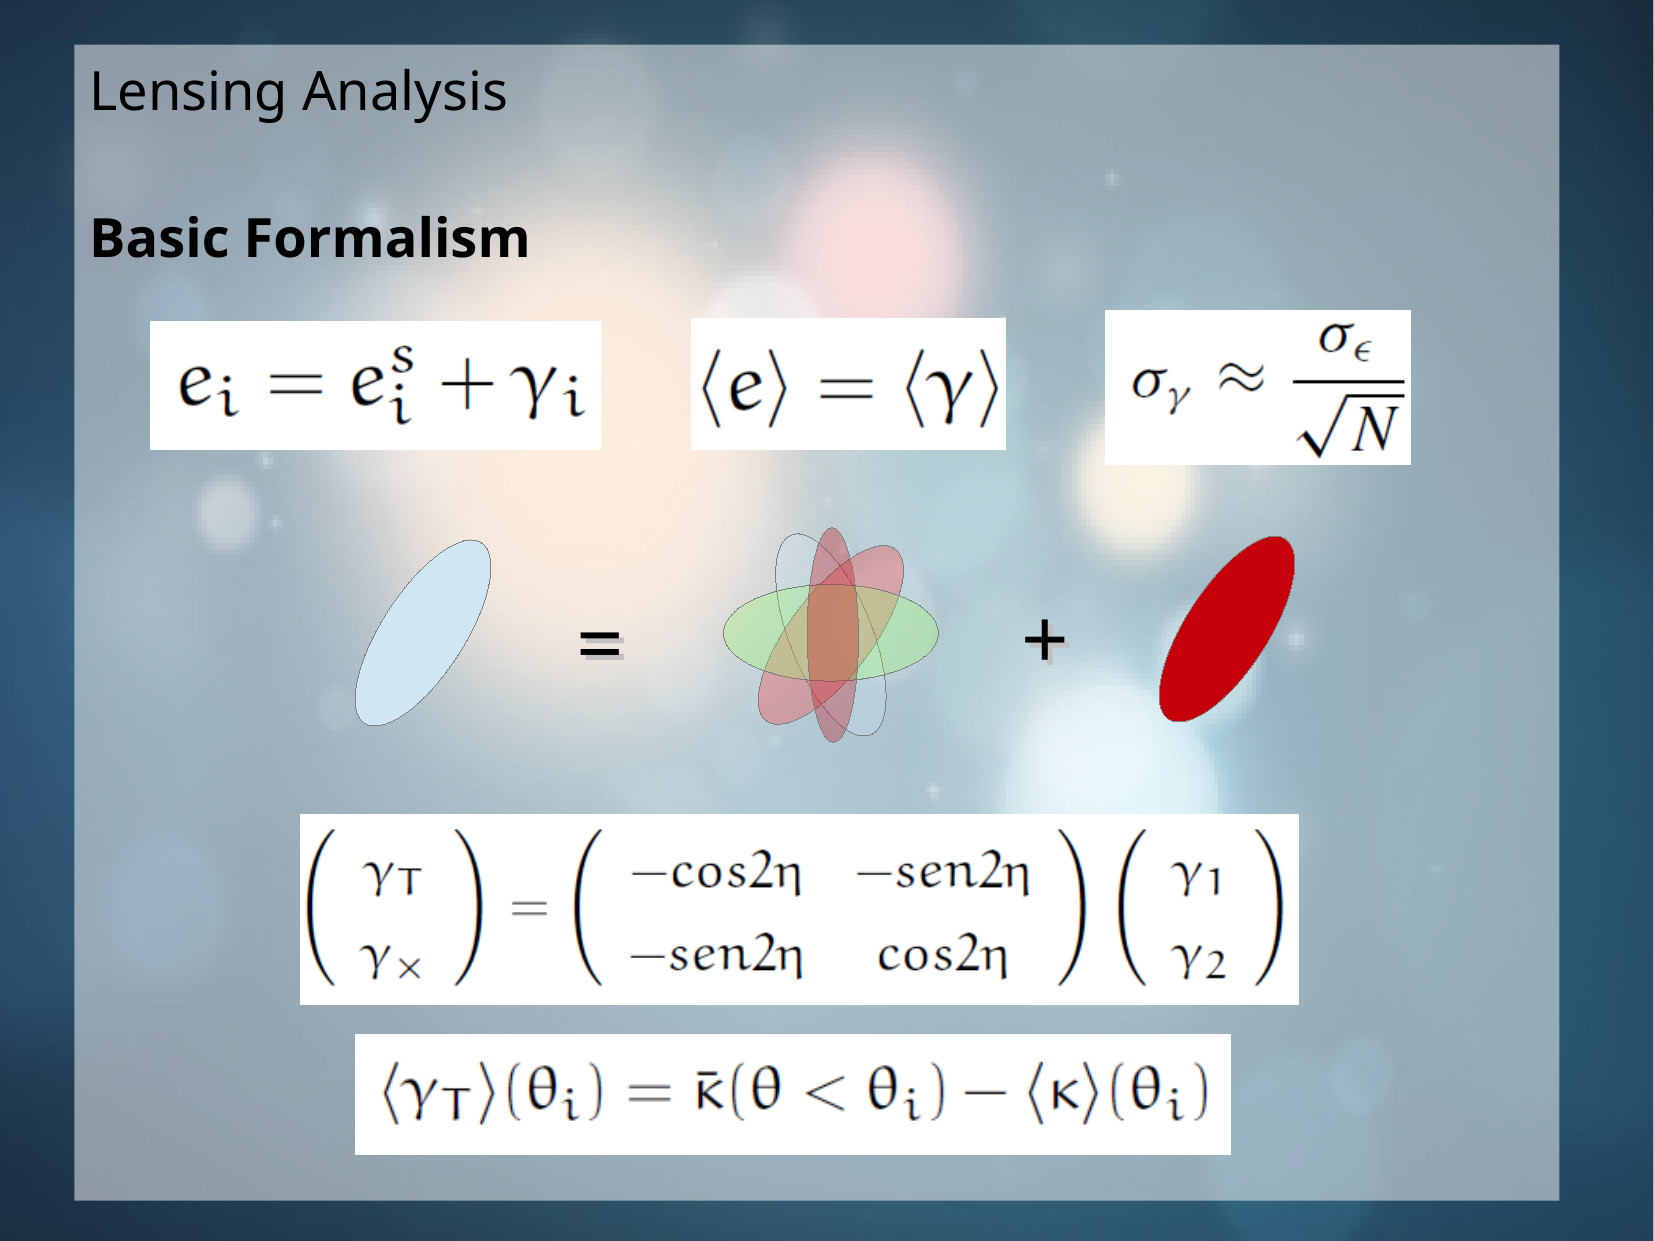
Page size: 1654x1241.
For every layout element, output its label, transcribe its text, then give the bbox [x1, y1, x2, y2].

text_box Lensing Analysis Basic Formalism [74, 44, 1560, 1201]
text_box [355, 539, 491, 726]
title = [527, 592, 674, 691]
title + [972, 589, 1119, 687]
picture [0, 0, 1654, 1241]
text_box [1159, 536, 1295, 722]
text_box [723, 527, 939, 743]
